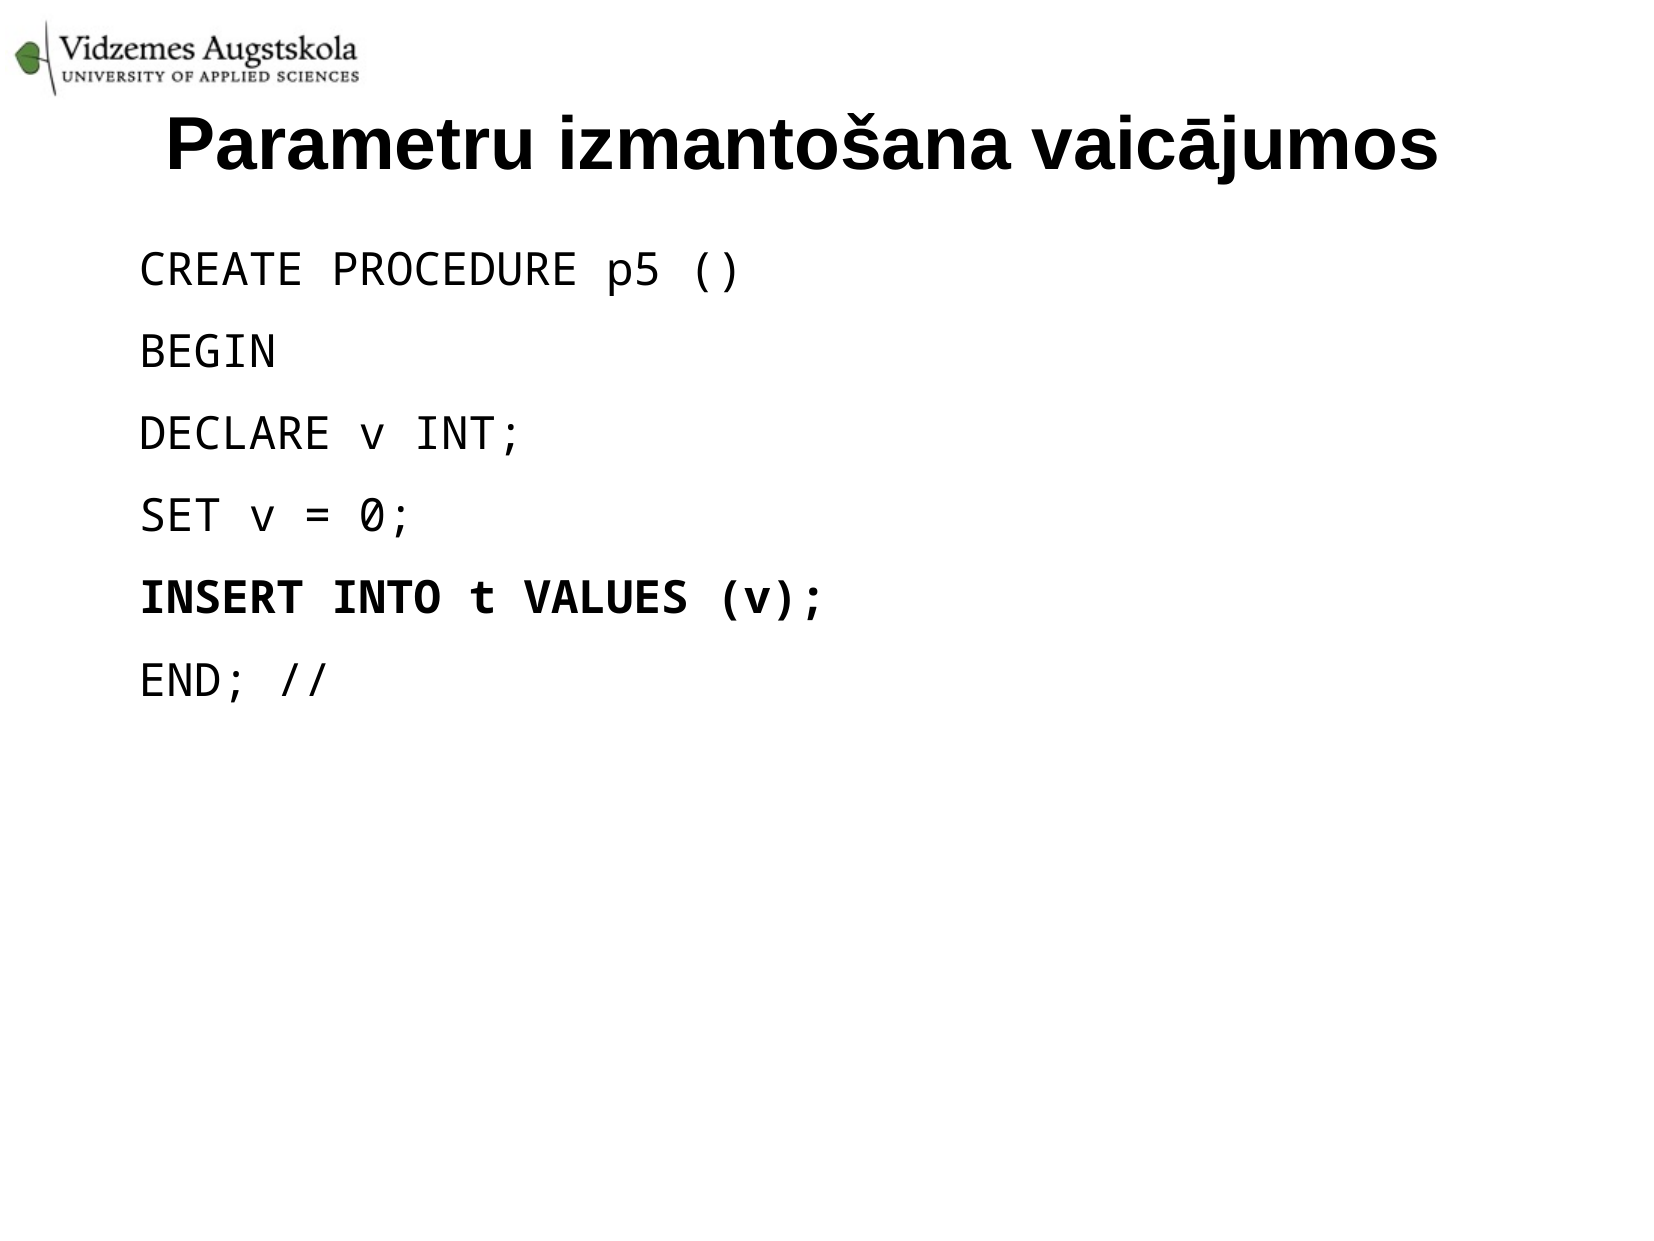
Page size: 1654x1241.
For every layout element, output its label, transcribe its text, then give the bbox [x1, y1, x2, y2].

title Parametru izmantošana vaicājumos [94, 103, 1512, 188]
list CREATE PROCEDURE p5 () BEGIN DECLARE v INT; SET v = 0; INSERT INTO t VALUES (v); END; // [82, 236, 1569, 1107]
picture [5, 2, 368, 113]
